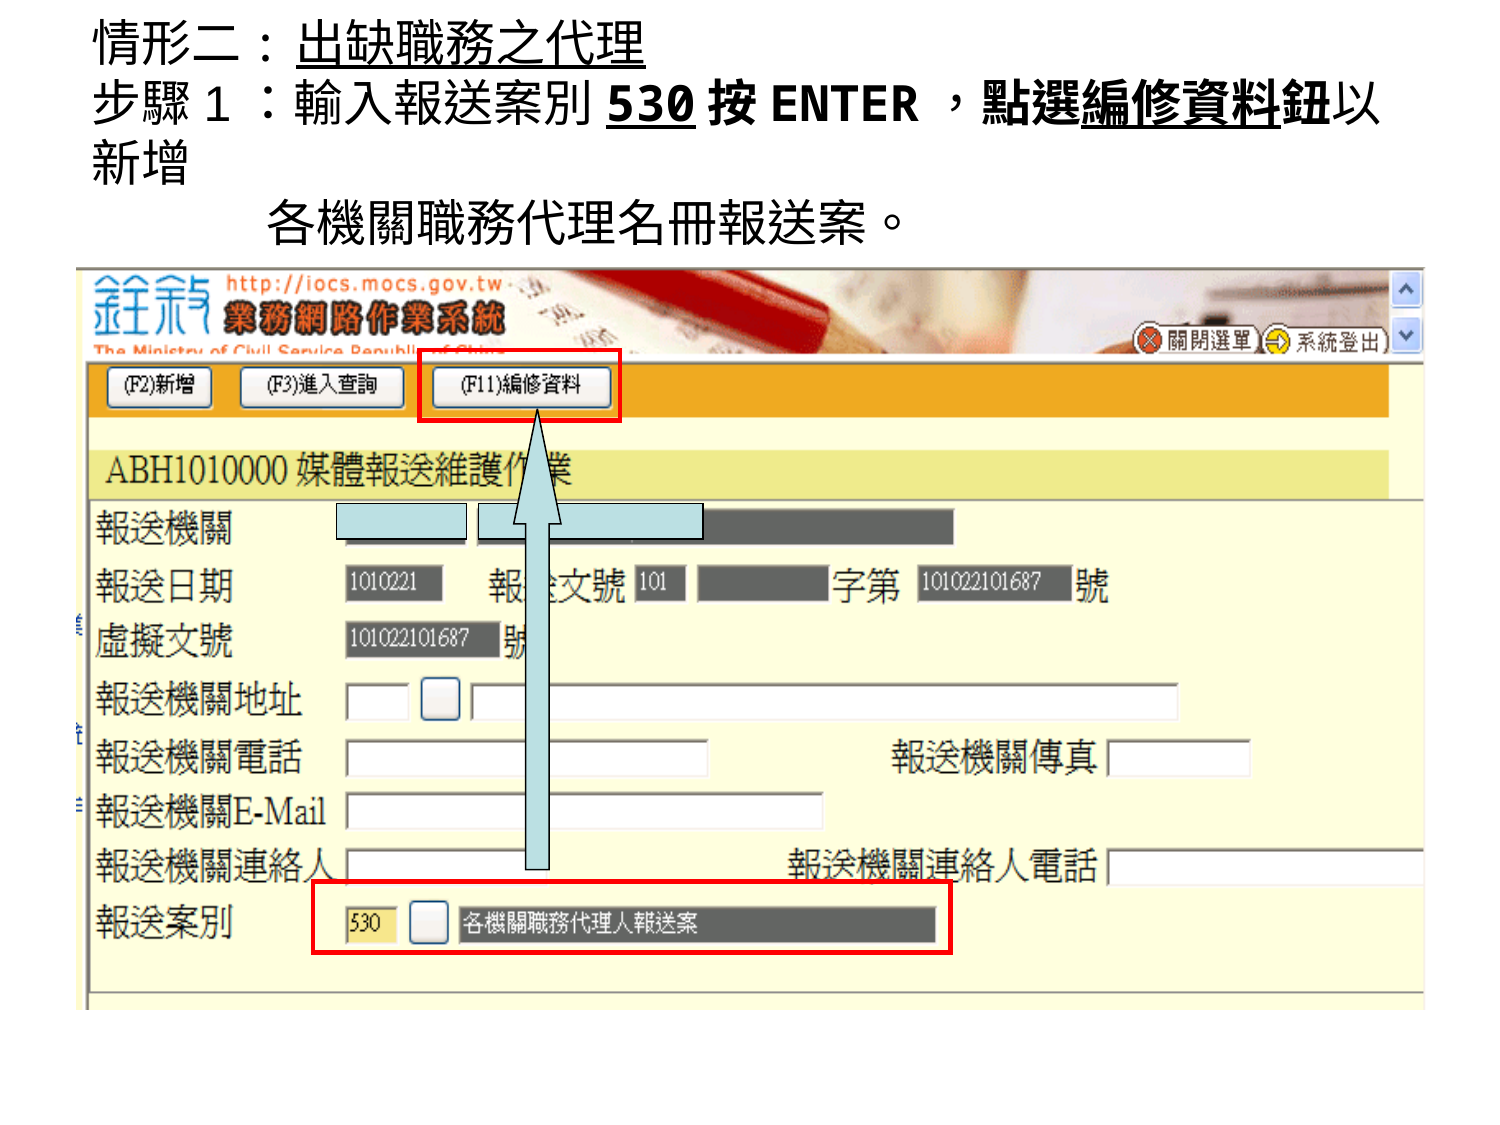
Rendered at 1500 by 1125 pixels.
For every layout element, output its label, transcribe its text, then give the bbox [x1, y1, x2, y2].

text_box [336, 503, 467, 539]
title 情形二:出缺職務之代理 步驟1：輸入報送案別530按ENTER，點選編修資料鈕以新增 各機關職務代理名冊報送案。 [76, 54, 1427, 208]
text_box [419, 349, 703, 870]
picture [76, 267, 1427, 1010]
text_box [312, 881, 951, 953]
